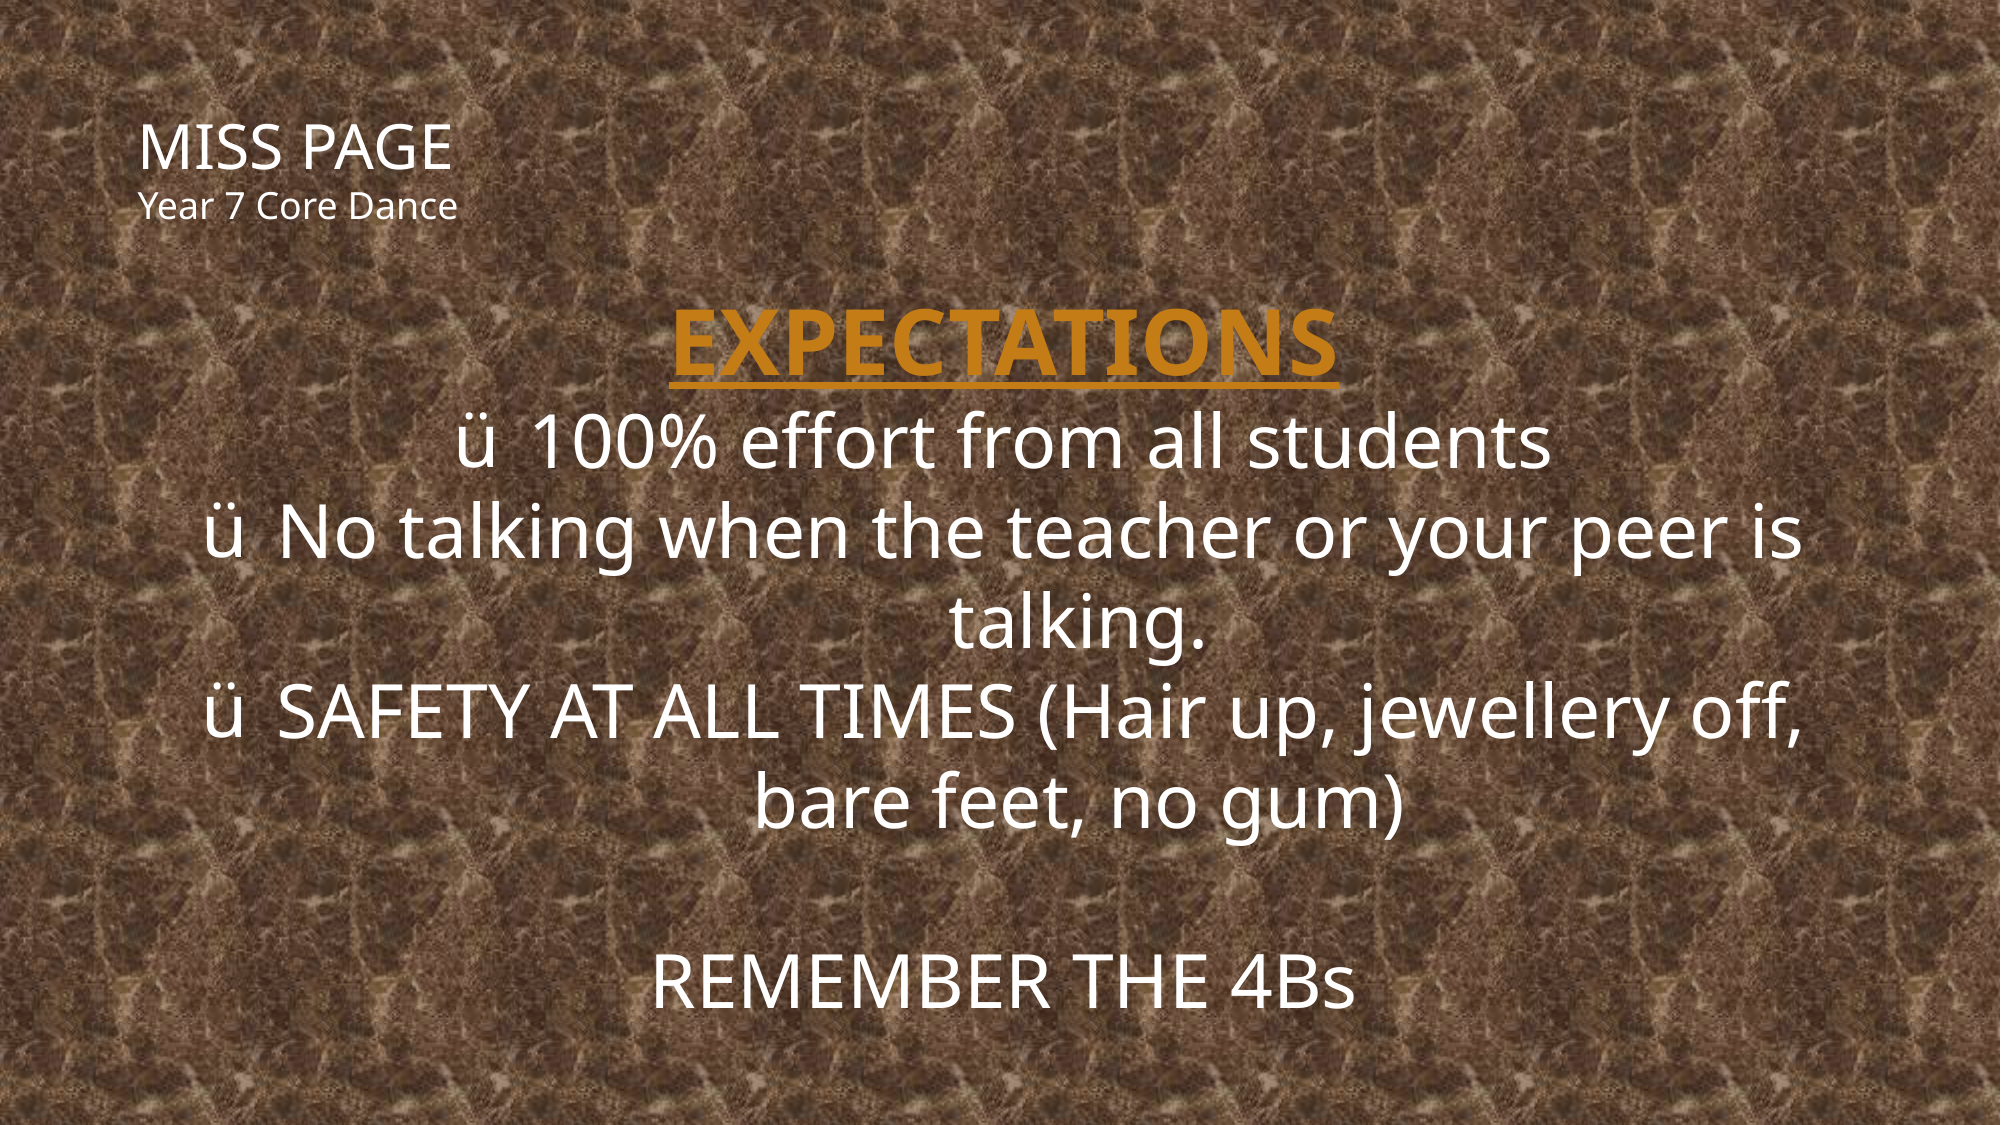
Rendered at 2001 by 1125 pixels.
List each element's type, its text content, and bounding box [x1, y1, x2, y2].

text_box MISS PAGE Year 7 Core Dance [123, 99, 877, 234]
text_box EXPECTATIONS 100% effort from all students No talking when the teacher or your peer is talking. SAFETY AT ALL TIMES (Hair up, jewellery off, bare feet, no gum) REMEMBER THE 4Bs [152, 276, 1856, 1031]
